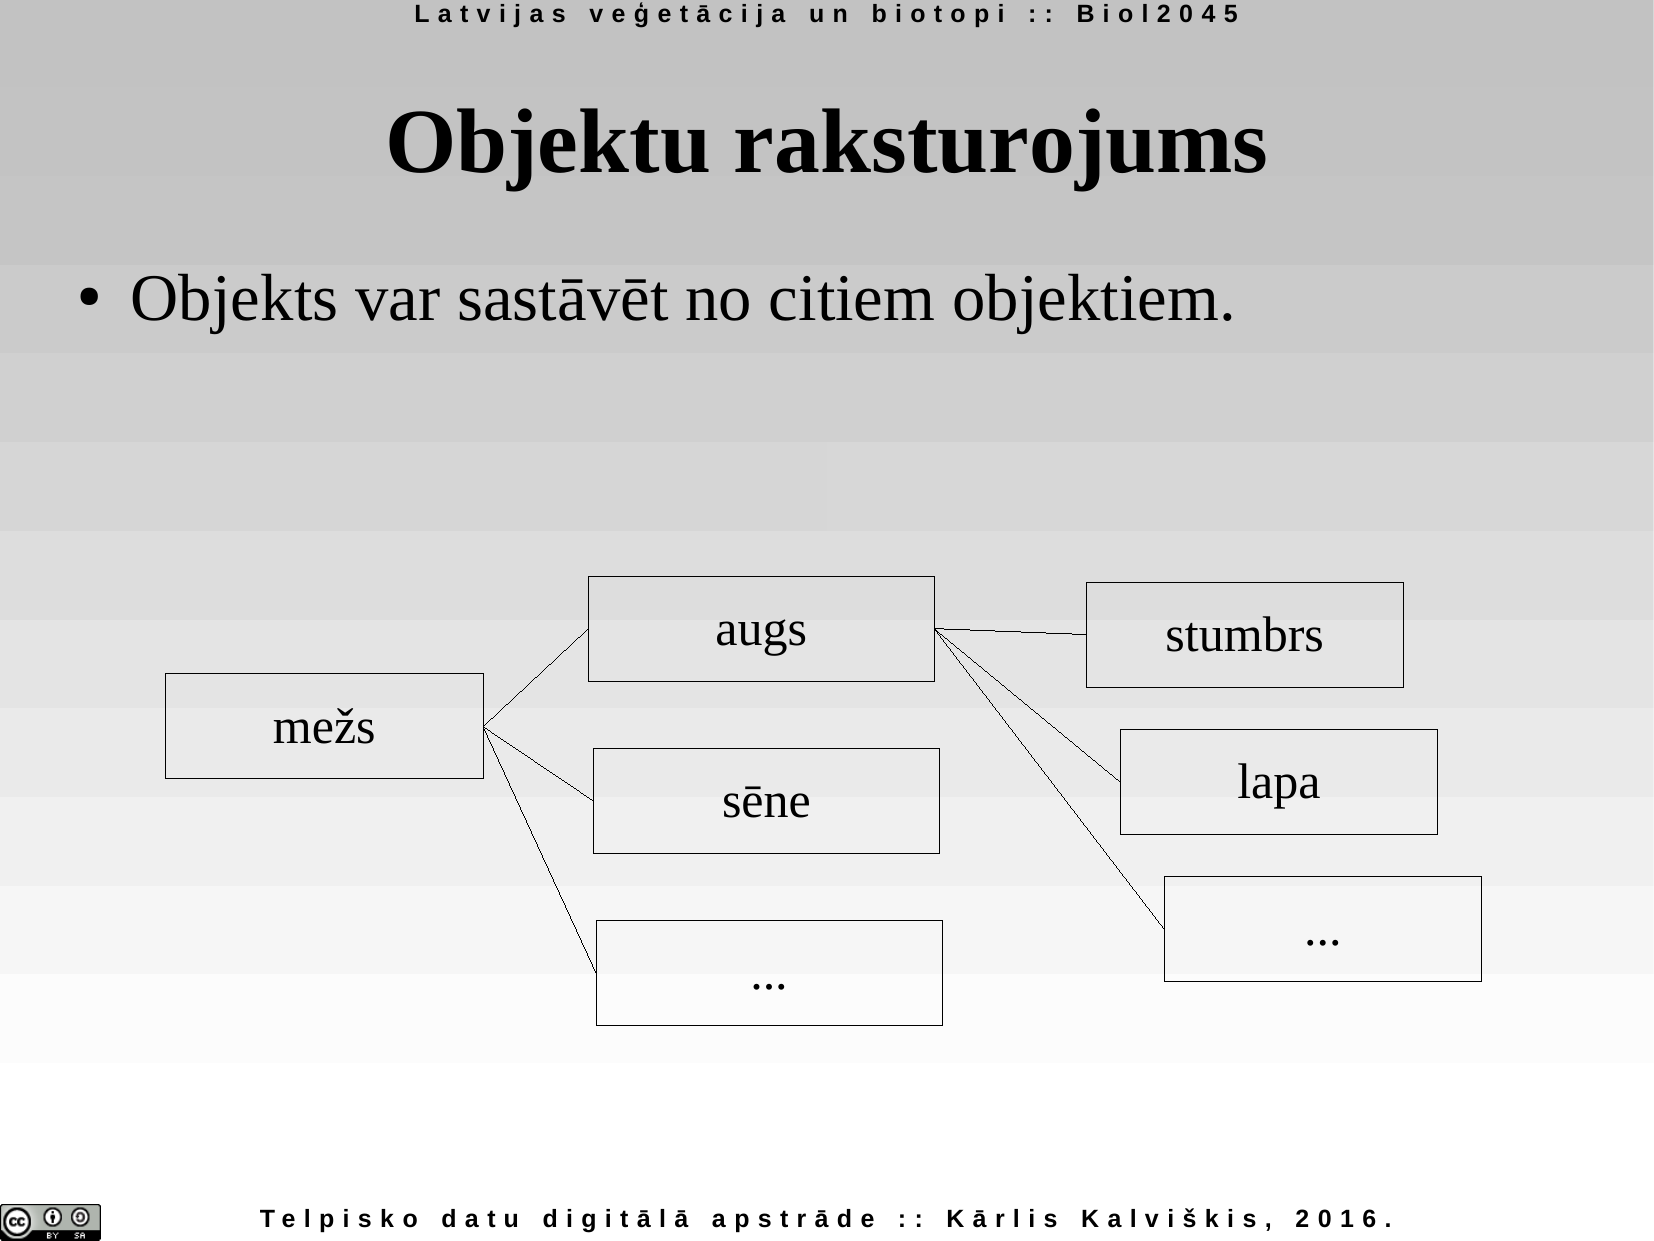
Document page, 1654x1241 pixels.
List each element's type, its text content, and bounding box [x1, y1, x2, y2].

text_box sēne [593, 748, 940, 854]
title Objektu raksturojums [59, 37, 1596, 246]
text_box augs [588, 576, 935, 682]
list Objekts var sastāvēt no citiem objektiem. [59, 261, 1596, 1175]
picture [0, 0, 1654, 1241]
text_box ... [596, 920, 943, 1026]
text_box stumbrs [1086, 582, 1404, 688]
text_box ... [1164, 876, 1482, 982]
text_box mežs [165, 673, 484, 779]
text_box lapa [1120, 729, 1438, 835]
